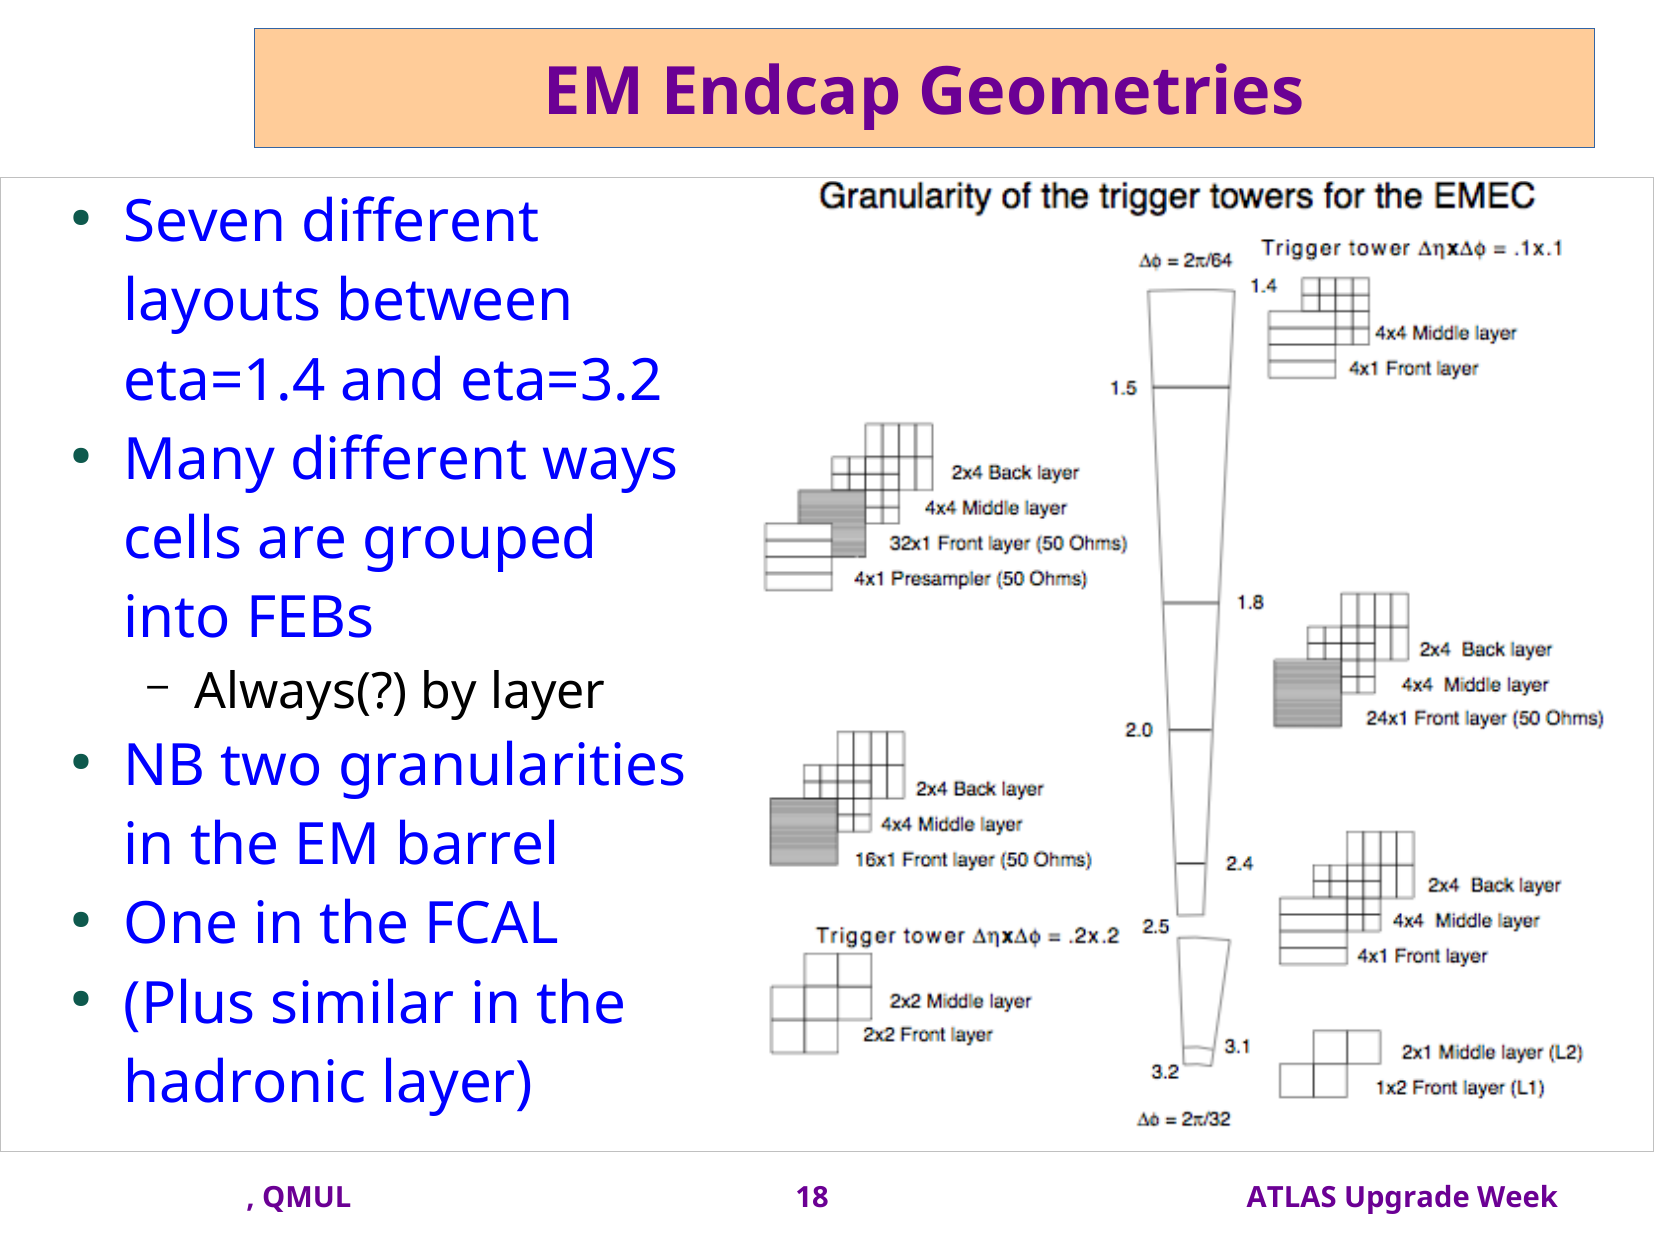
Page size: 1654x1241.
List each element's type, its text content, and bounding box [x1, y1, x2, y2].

list Seven different layouts between eta=1.4 and eta=3.2 Many different ways cells are grouped into FEBs Always(?) by layer NB two granularities in the EM barrel One in the FCAL (Plus similar in the hadronic layer) [52, 179, 695, 1143]
title EM Endcap Geometries [254, 28, 1595, 148]
picture [697, 181, 1635, 1138]
